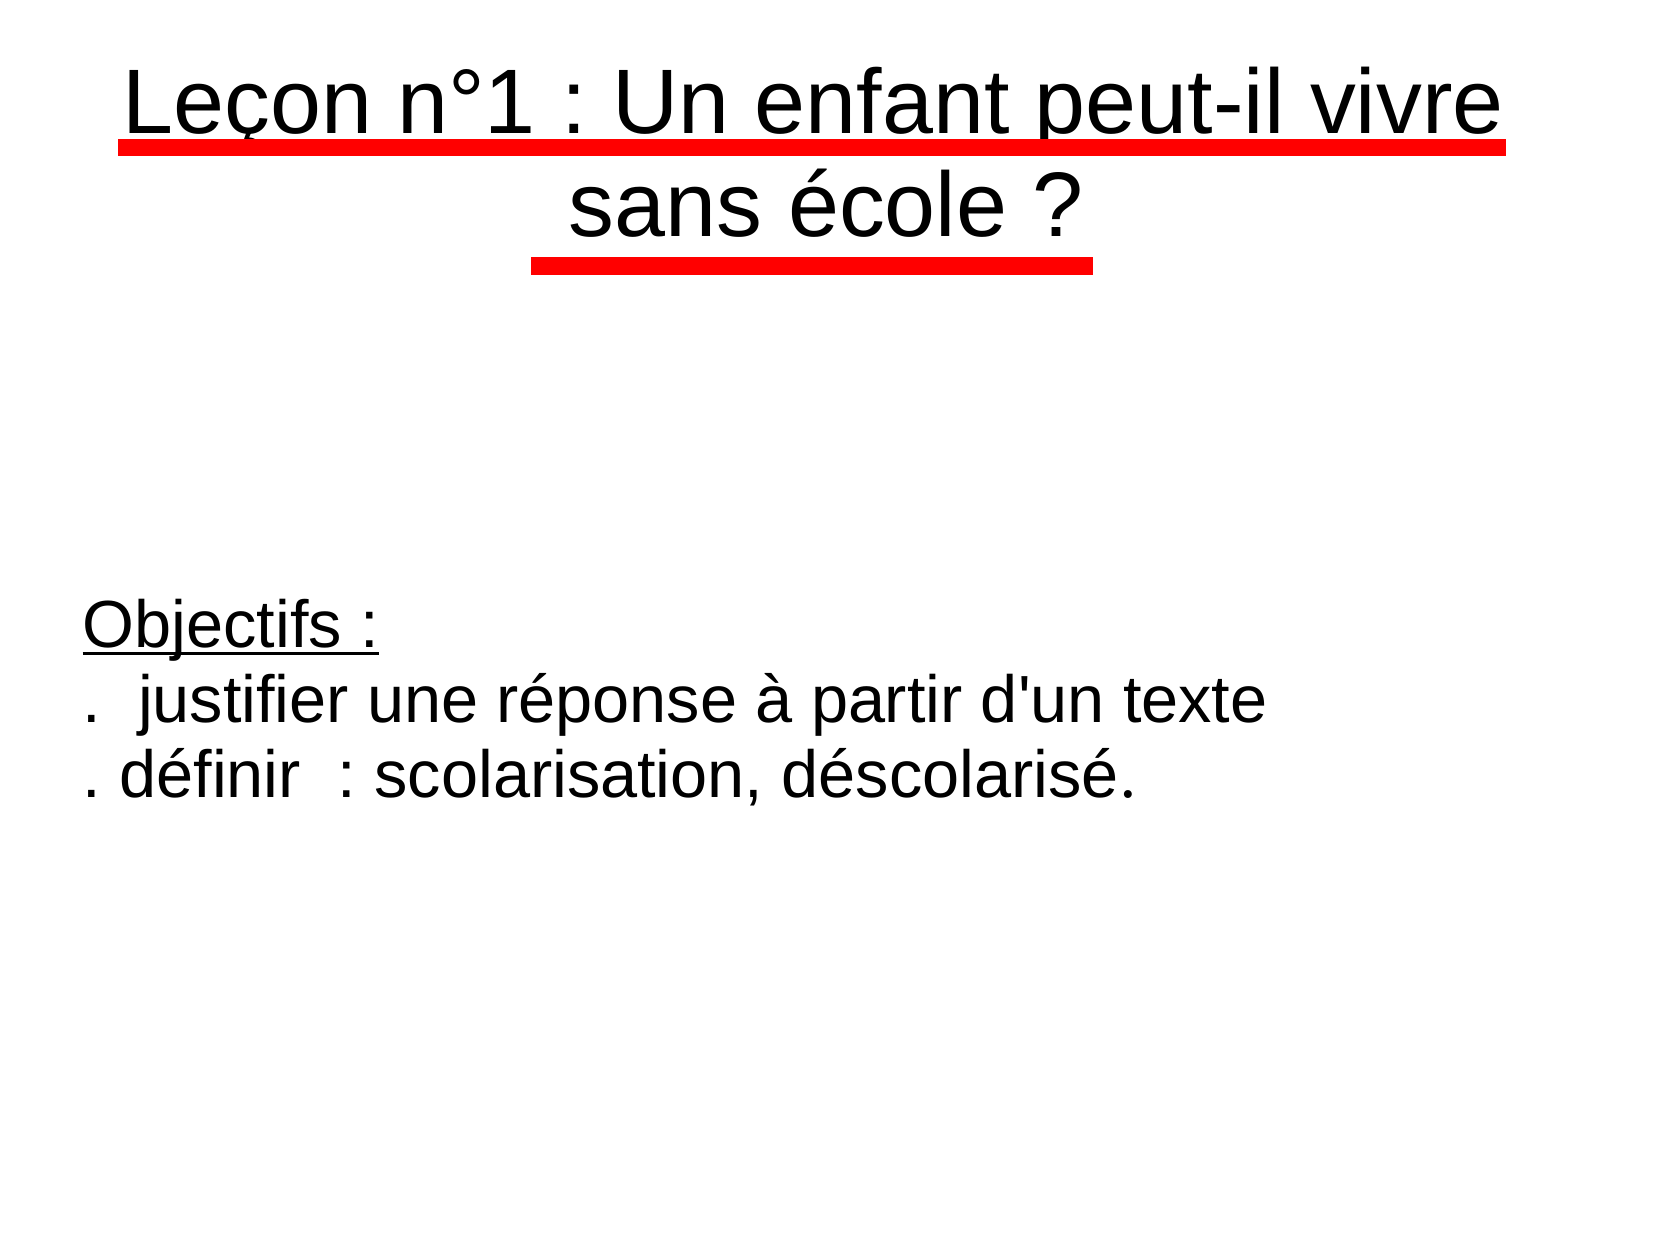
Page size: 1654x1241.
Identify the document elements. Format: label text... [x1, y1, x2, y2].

title Leçon n°1 : Un enfant peut-il vivre sans école ? [82, 50, 1571, 256]
subtitle Objectifs : . justifier une réponse à partir d'un texte . définir : scolarisation, déscolarisé. [82, 297, 1571, 1102]
